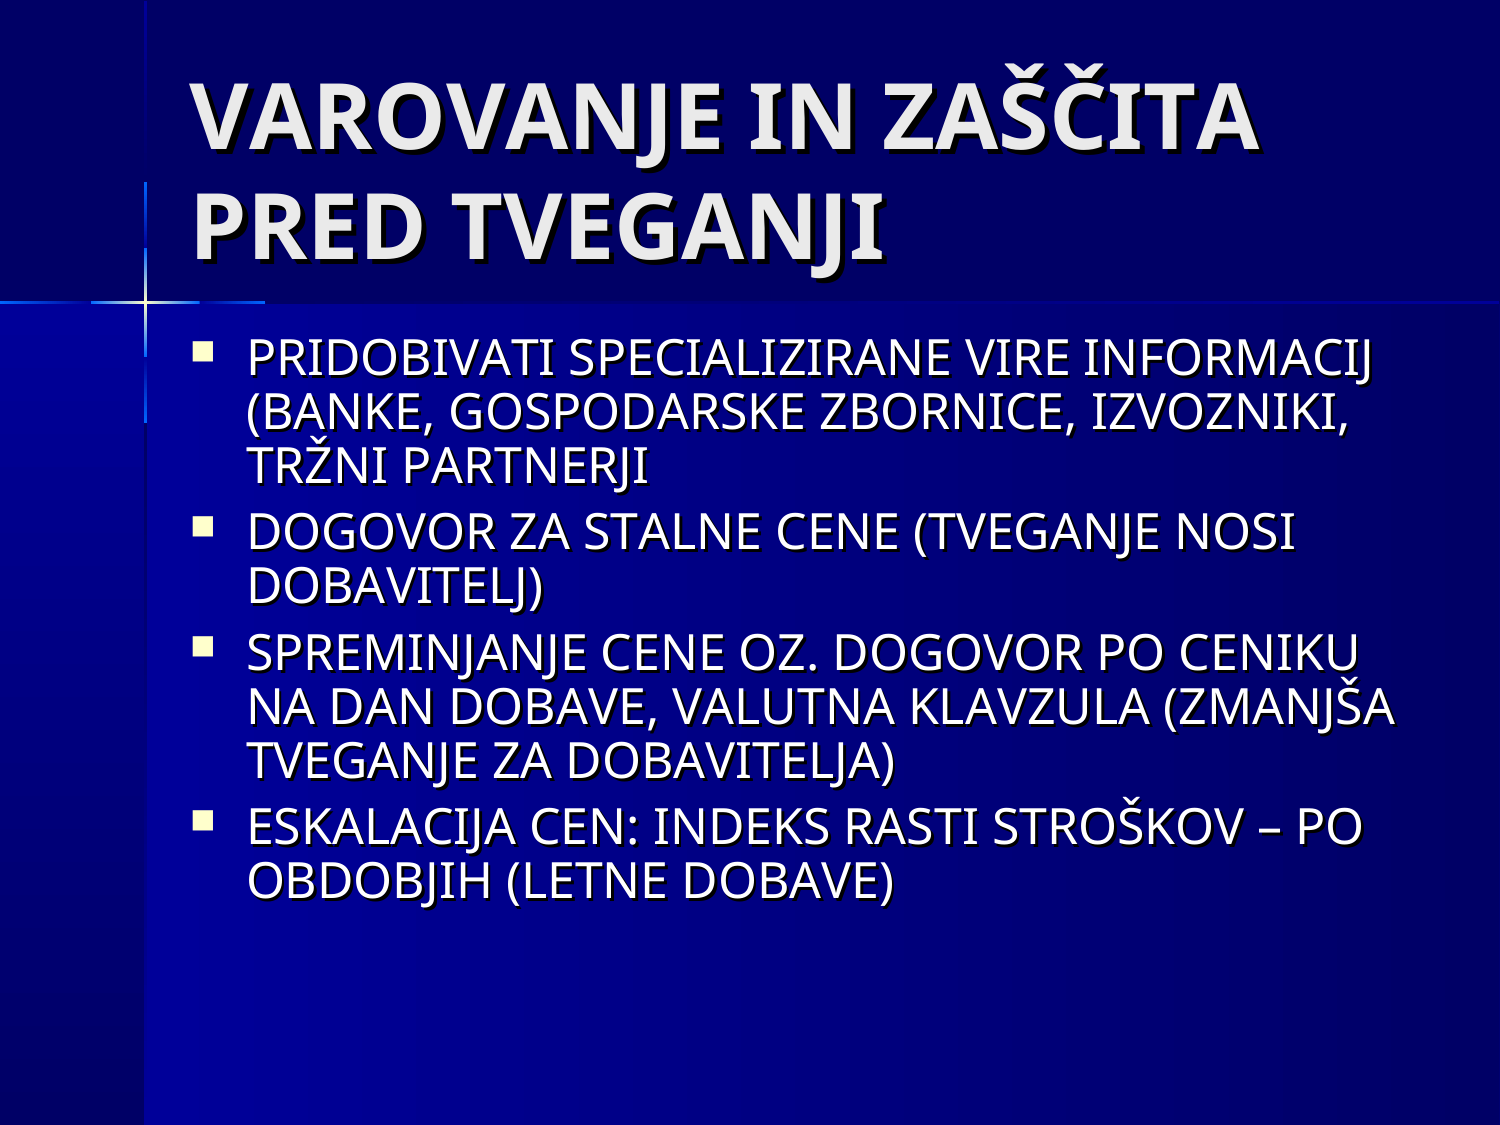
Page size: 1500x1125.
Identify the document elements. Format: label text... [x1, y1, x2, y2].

list PRIDOBIVATI SPECIALIZIRANE VIRE INFORMACIJ (BANKE, GOSPODARSKE ZBORNICE, IZVOZNIKI, TRŽNI PARTNERJI DOGOVOR ZA STALNE CENE (TVEGANJE NOSI DOBAVITELJ) SPREMINJANJE CENE OZ. DOGOVOR PO CENIKU NA DAN DOBAVE, VALUTNA KLAVZULA (ZMANJŠA TVEGANJE ZA DOBAVITELJA) ESKALACIJA CEN: INDEKS RASTI STROŠKOV – PO OBDOBJIH (LETNE DOBAVE) [174, 324, 1413, 1001]
title VAROVANJE IN ZAŠČITA PRED TVEGANJI [174, 49, 1413, 285]
